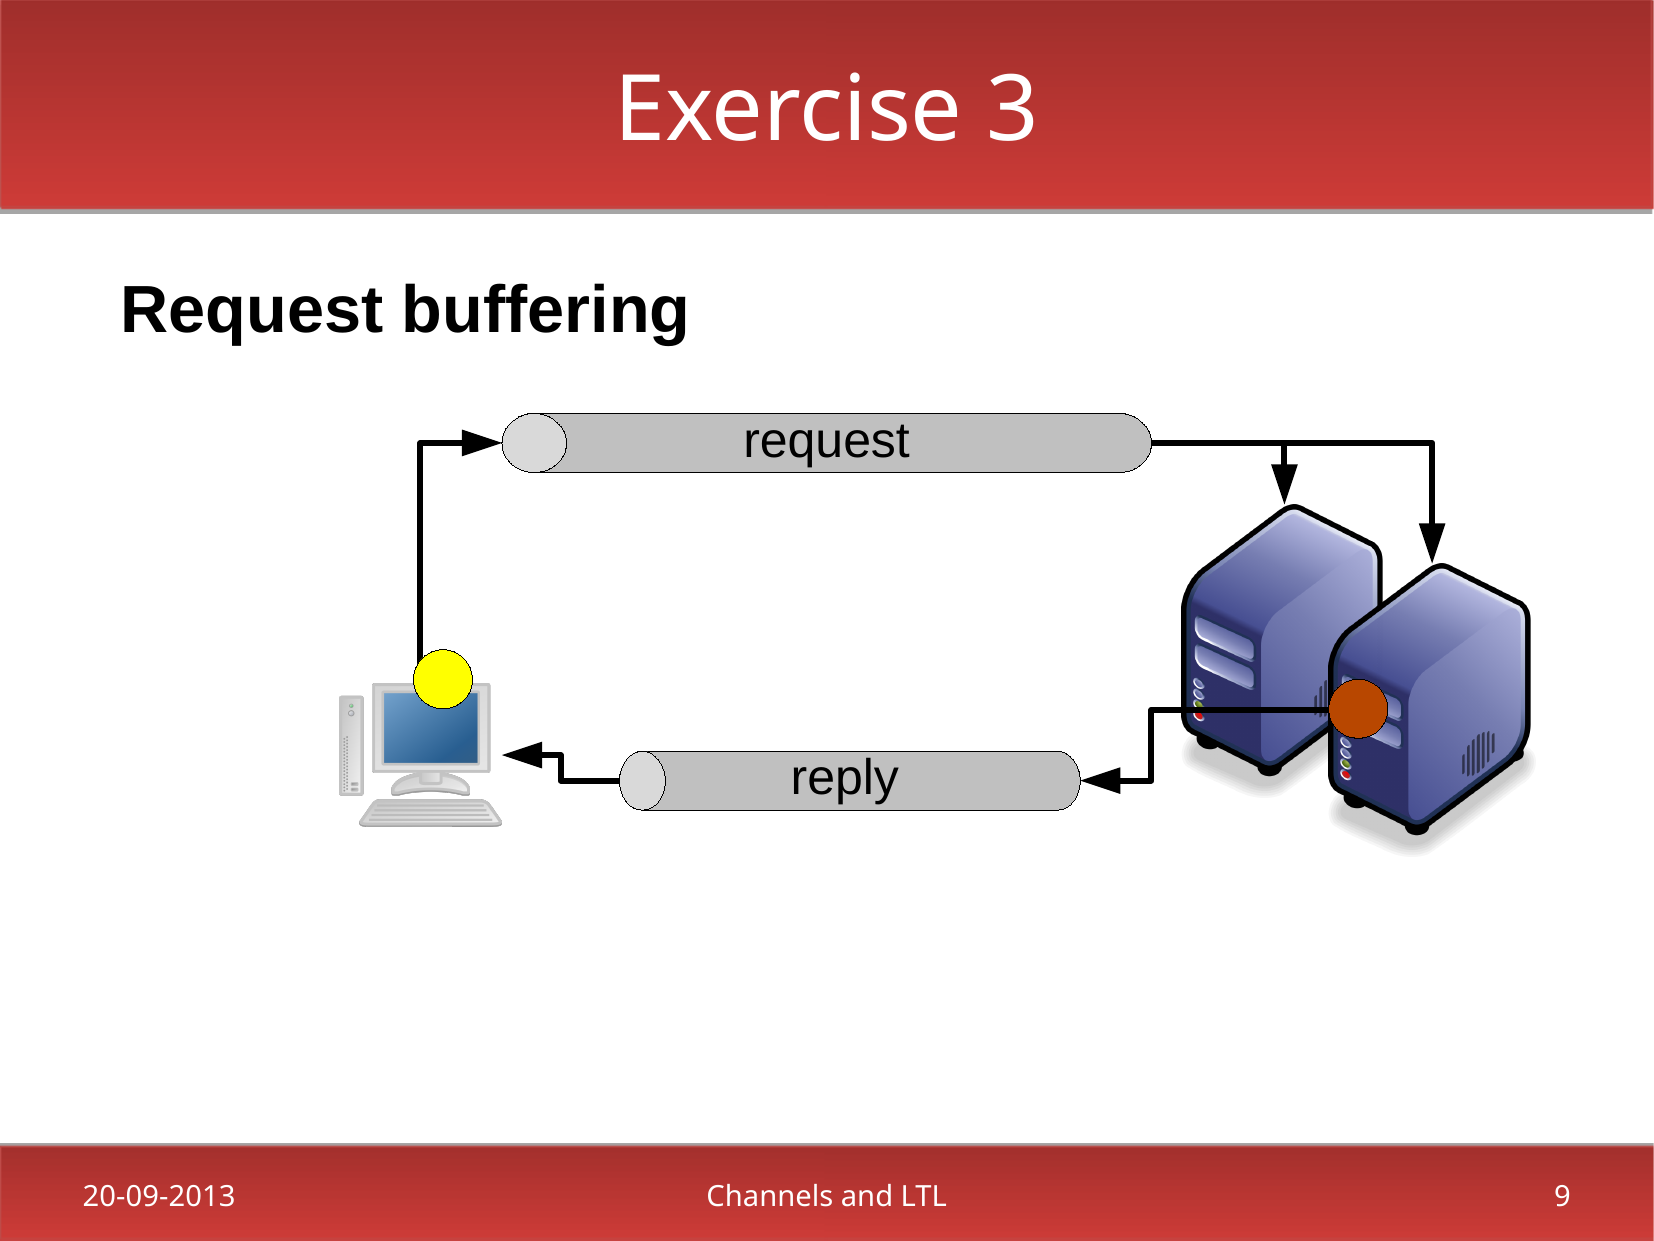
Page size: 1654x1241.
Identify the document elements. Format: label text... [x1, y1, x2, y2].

text_box reply [775, 741, 914, 813]
picture [1181, 504, 1536, 857]
text_box [914, 751, 1081, 811]
text_box [413, 649, 473, 709]
text_box [540, 413, 728, 473]
title Exercise 3 [59, 31, 1595, 178]
picture [339, 683, 502, 827]
picture [0, 1143, 1654, 1241]
text_box Request buffering [105, 264, 707, 354]
picture [0, 0, 1654, 214]
table_cell T [502, 413, 567, 473]
text_box [644, 751, 775, 811]
text_box request [728, 405, 925, 476]
text_box [1328, 679, 1388, 739]
text_box [925, 413, 1152, 473]
table_cell T [619, 751, 666, 811]
